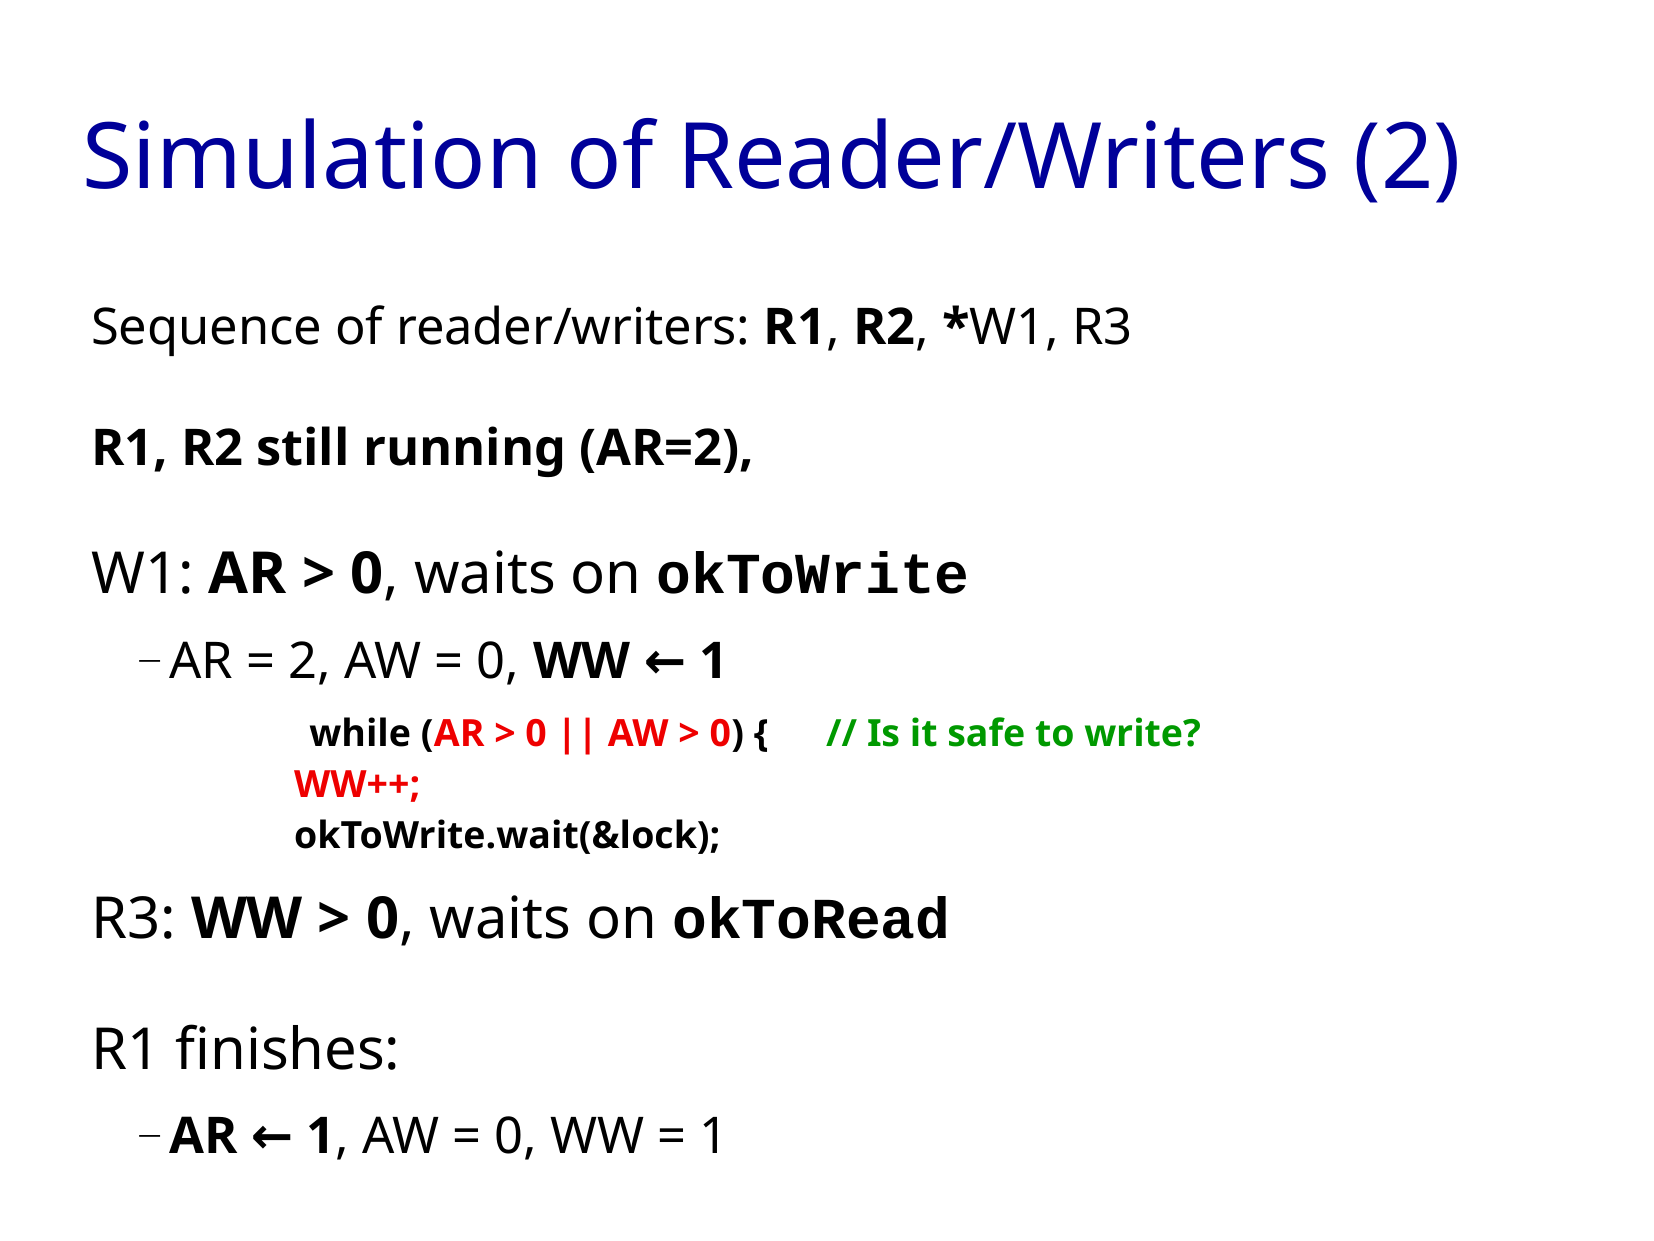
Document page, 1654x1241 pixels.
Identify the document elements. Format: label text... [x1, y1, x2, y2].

text_box while (AR > 0 || AW > 0) { // Is it safe to write? WW++; okToWrite.wait(&lock); [220, 699, 1654, 871]
title Simulation of Reader/Writers (2) [82, 49, 1571, 257]
list Sequence of reader/writers: R1, R2, *W1, R3 R1, R2 still running (AR=2), W1: AR > 0, waits on okToWrite AR = 2, AW = 0, WW ← 1 R3: WW > 0, waits on okToRead R1 finishes: AR ← 1, AW = 0, WW = 1 [60, 290, 1571, 1171]
